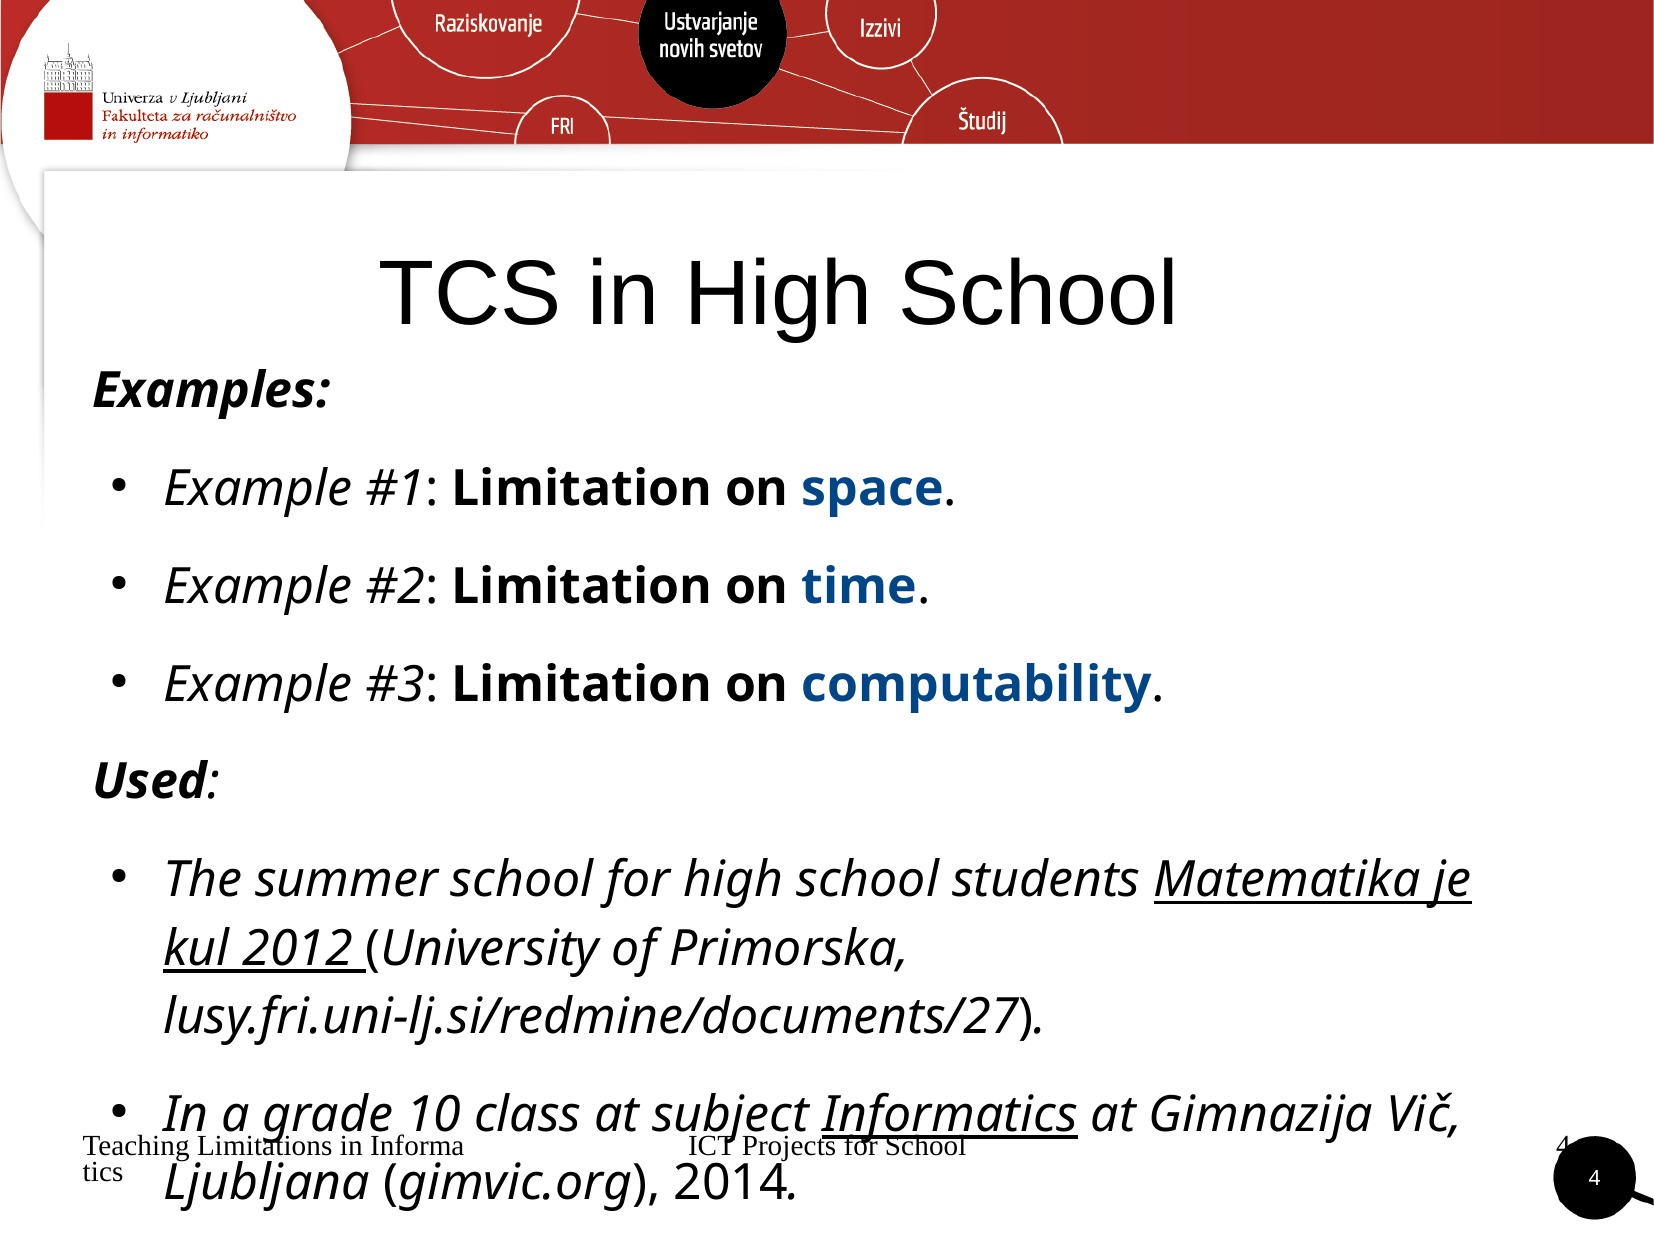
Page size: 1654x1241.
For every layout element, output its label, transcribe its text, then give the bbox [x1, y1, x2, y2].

title TCS in High School [35, 188, 1524, 397]
text_box <številka> [1553, 1145, 1636, 1212]
list Examples: Example #1: Limitation on space. Example #2: Limitation on time. Example #3: Limitation on computability. Used: The summer school for high school students Matematika je kul 2012 (University of Primorska, lusy.fri.uni-lj.si/redmine/documents/27). In a grade 10 class at subject Informatics at Gimnazija Vič, Ljubljana (gimvic.org), 2014. In service training: Informatics is also a Science, 2014. [92, 354, 1548, 1063]
picture [0, 0, 1654, 1241]
